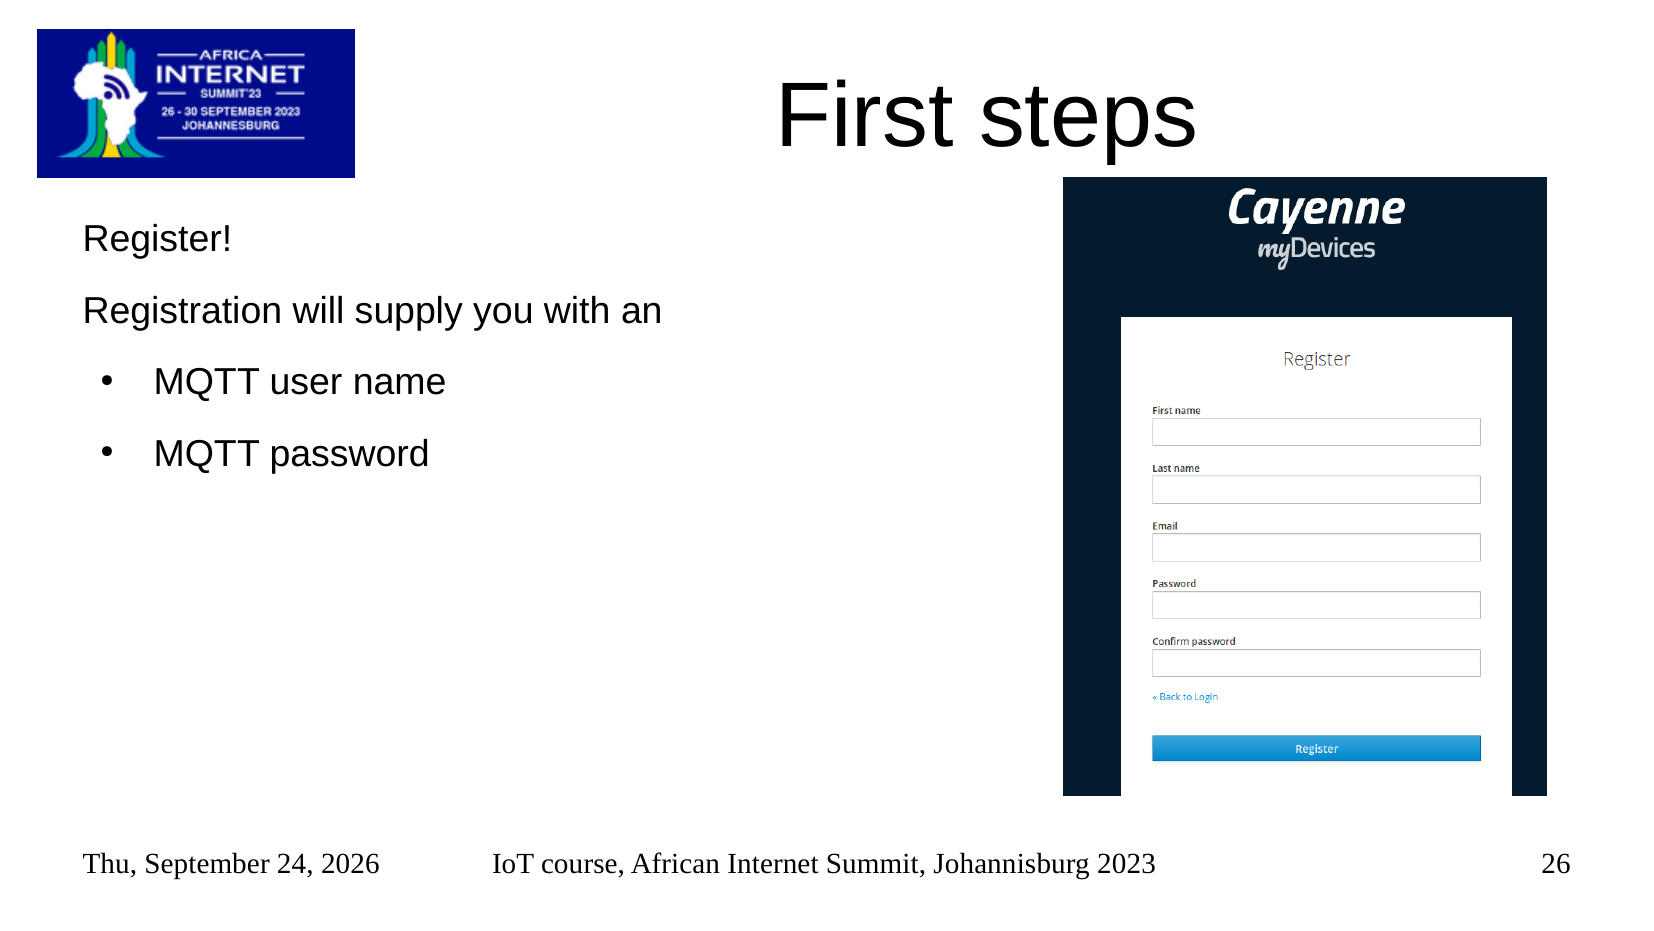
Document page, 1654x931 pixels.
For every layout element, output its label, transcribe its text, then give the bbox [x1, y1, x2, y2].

picture [37, 29, 355, 178]
list Register! Registration will supply you with an MQTT user name MQTT password [82, 217, 975, 758]
title First steps [403, 37, 1571, 193]
picture [1063, 177, 1547, 796]
